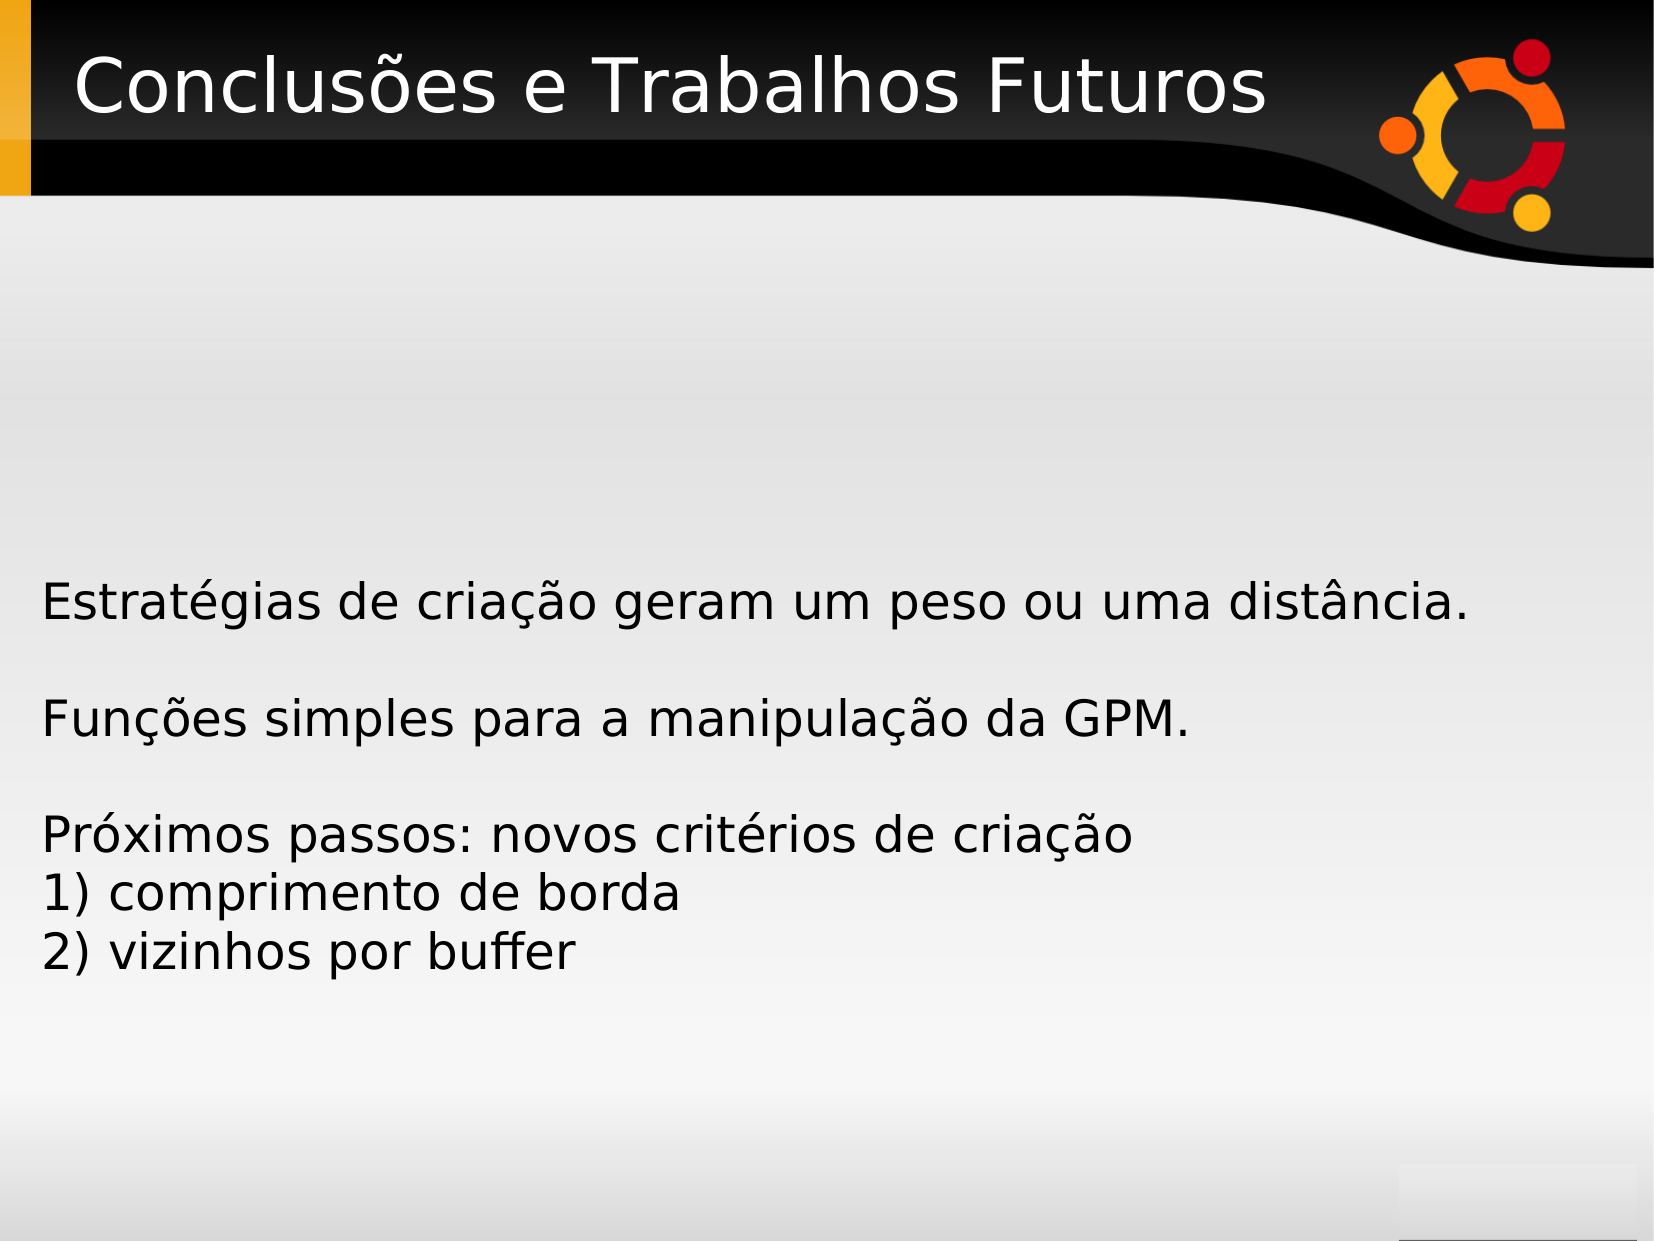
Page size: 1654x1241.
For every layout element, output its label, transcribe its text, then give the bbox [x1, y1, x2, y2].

text_box Conclusões e Trabalhos Futuros [59, 35, 1477, 138]
picture [0, 0, 1654, 1241]
text_box Estratégias de criação geram um peso ou uma distância. Funções simples para a manipulação da GPM. Próximos passos: novos critérios de criação 1) comprimento de borda 2) vizinhos por buffer [41, 509, 1636, 987]
